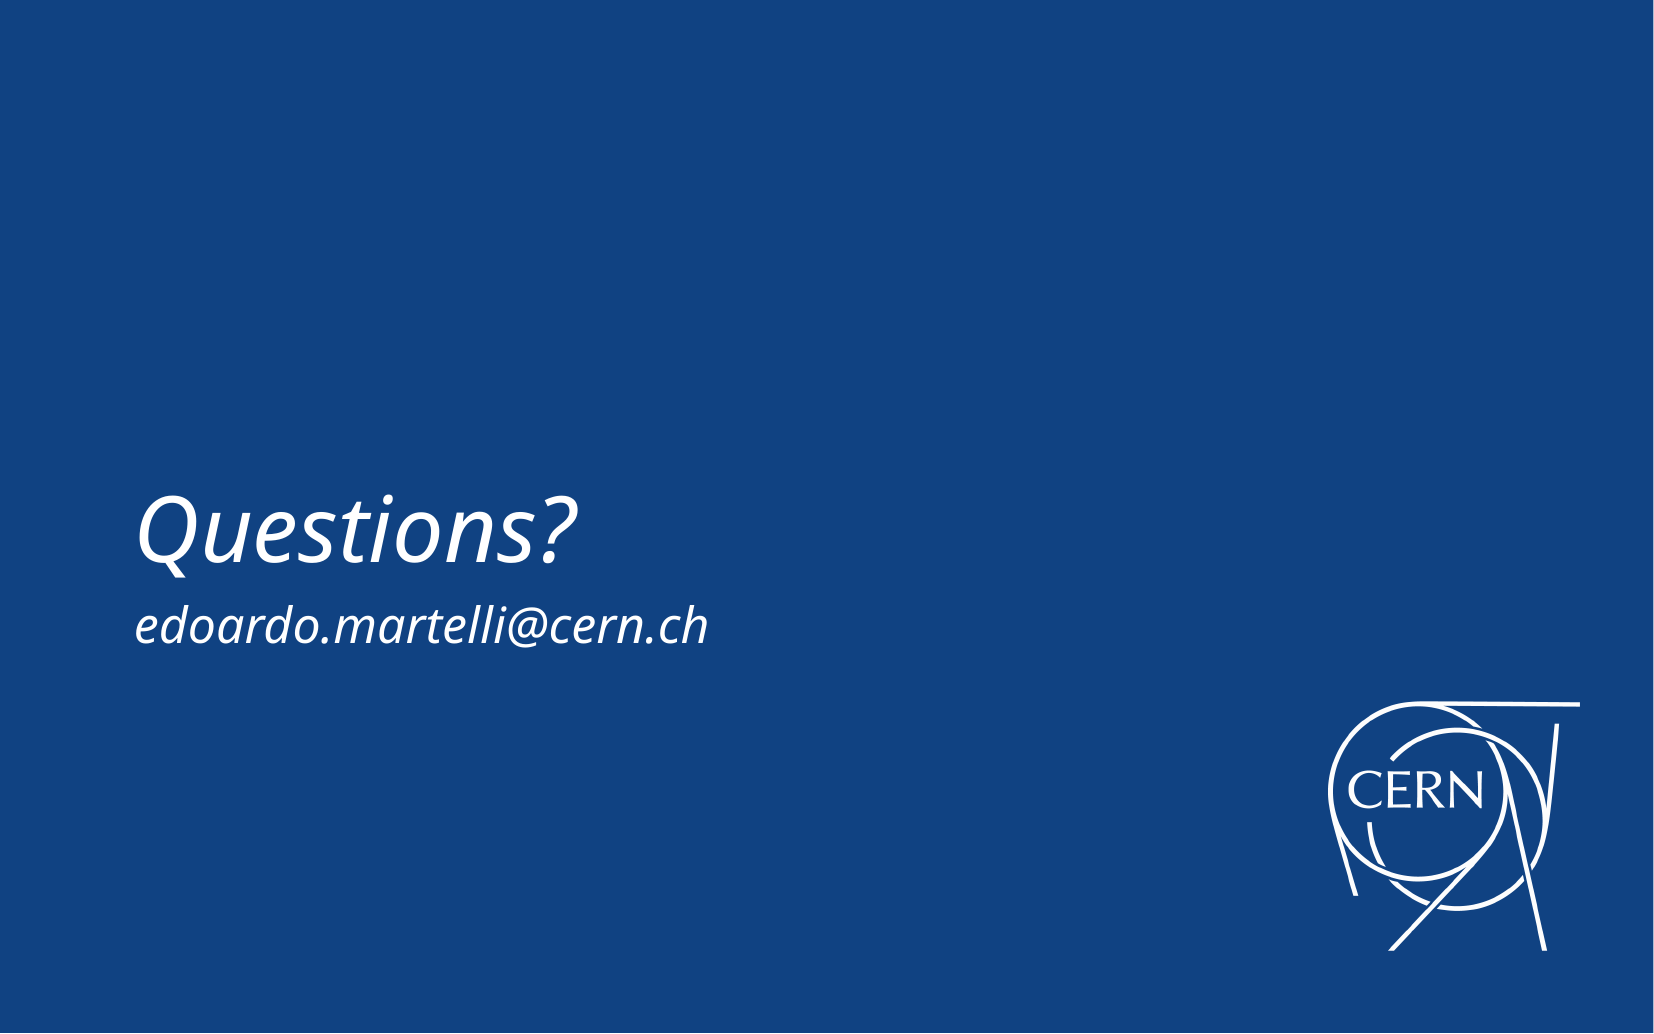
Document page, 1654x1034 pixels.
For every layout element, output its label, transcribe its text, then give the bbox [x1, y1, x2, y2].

picture [1328, 700, 1580, 952]
title Questions? edoardo.martelli@cern.ch [133, 214, 1384, 908]
